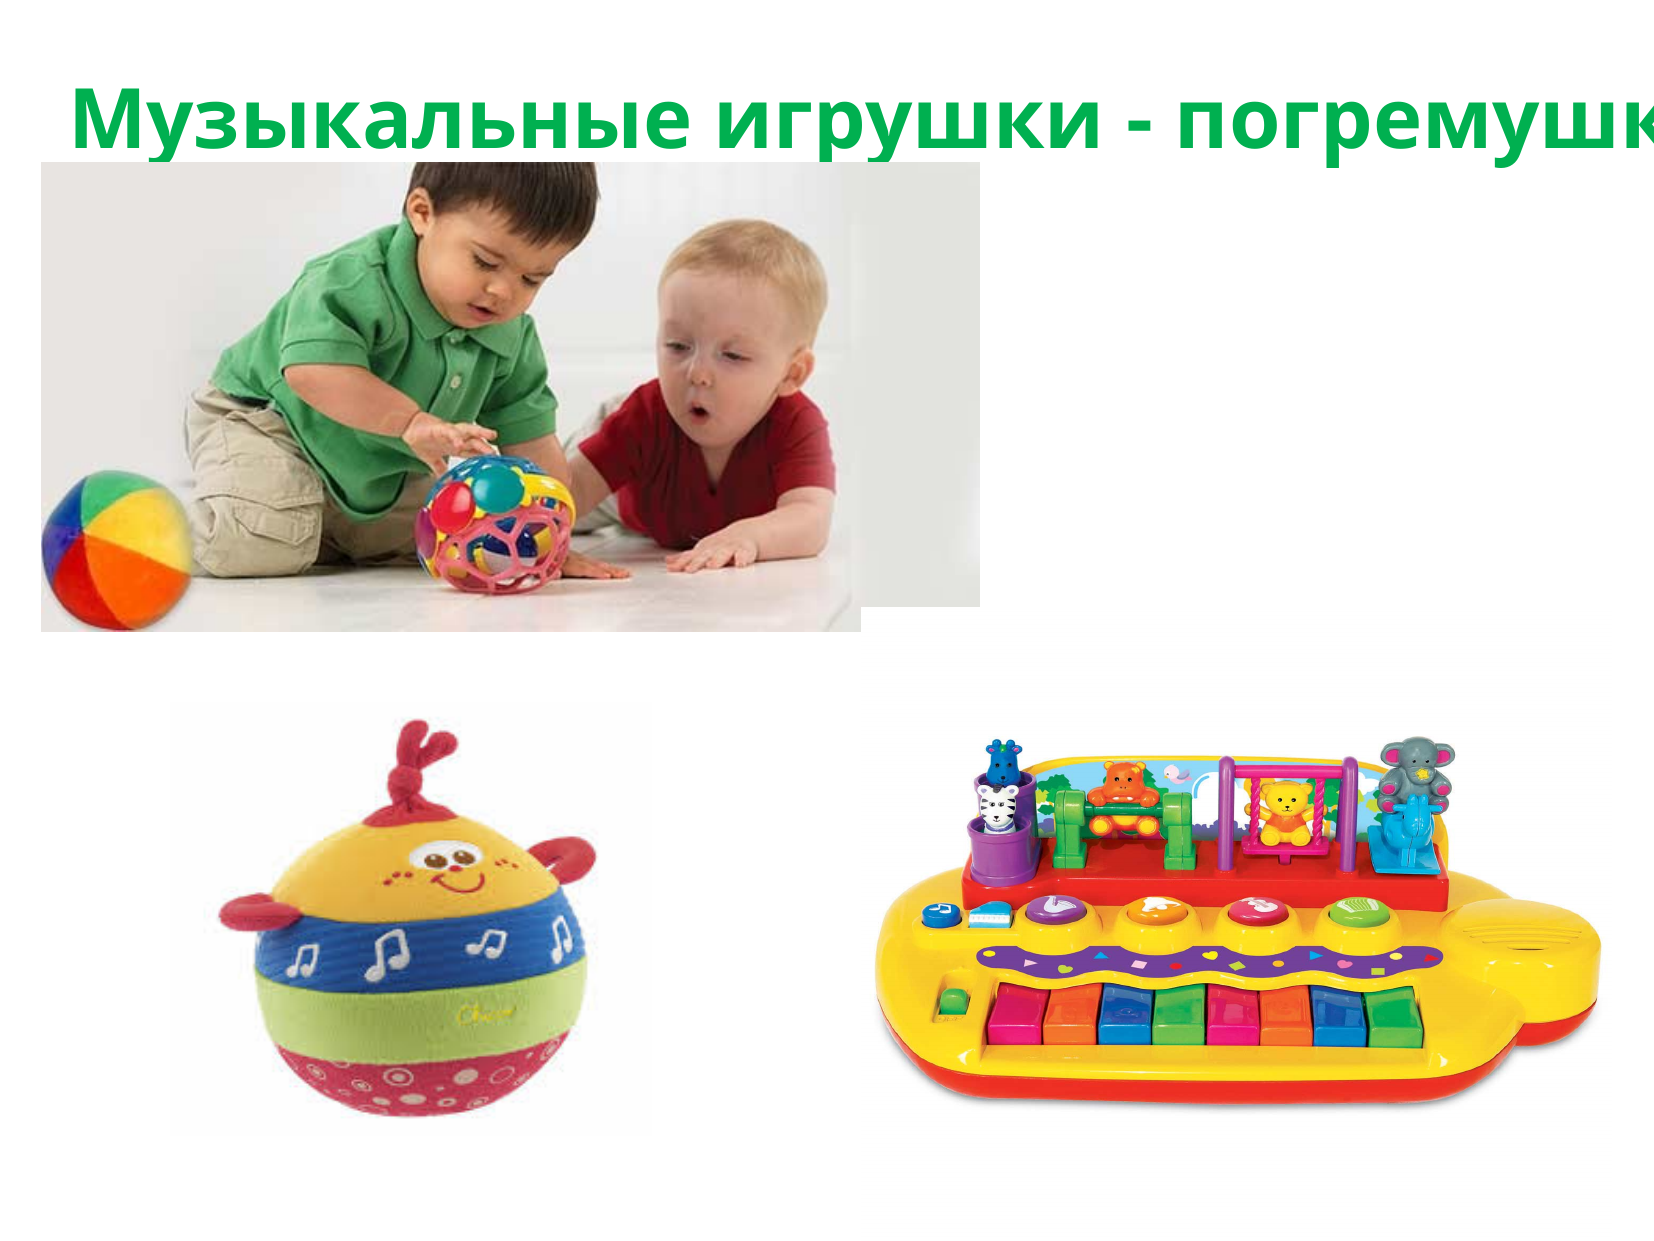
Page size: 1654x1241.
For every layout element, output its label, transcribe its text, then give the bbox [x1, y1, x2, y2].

picture [41, 162, 1612, 1241]
text_box Музыкальные игрушки - погремушки. [53, 57, 1654, 174]
picture [170, 702, 652, 1136]
